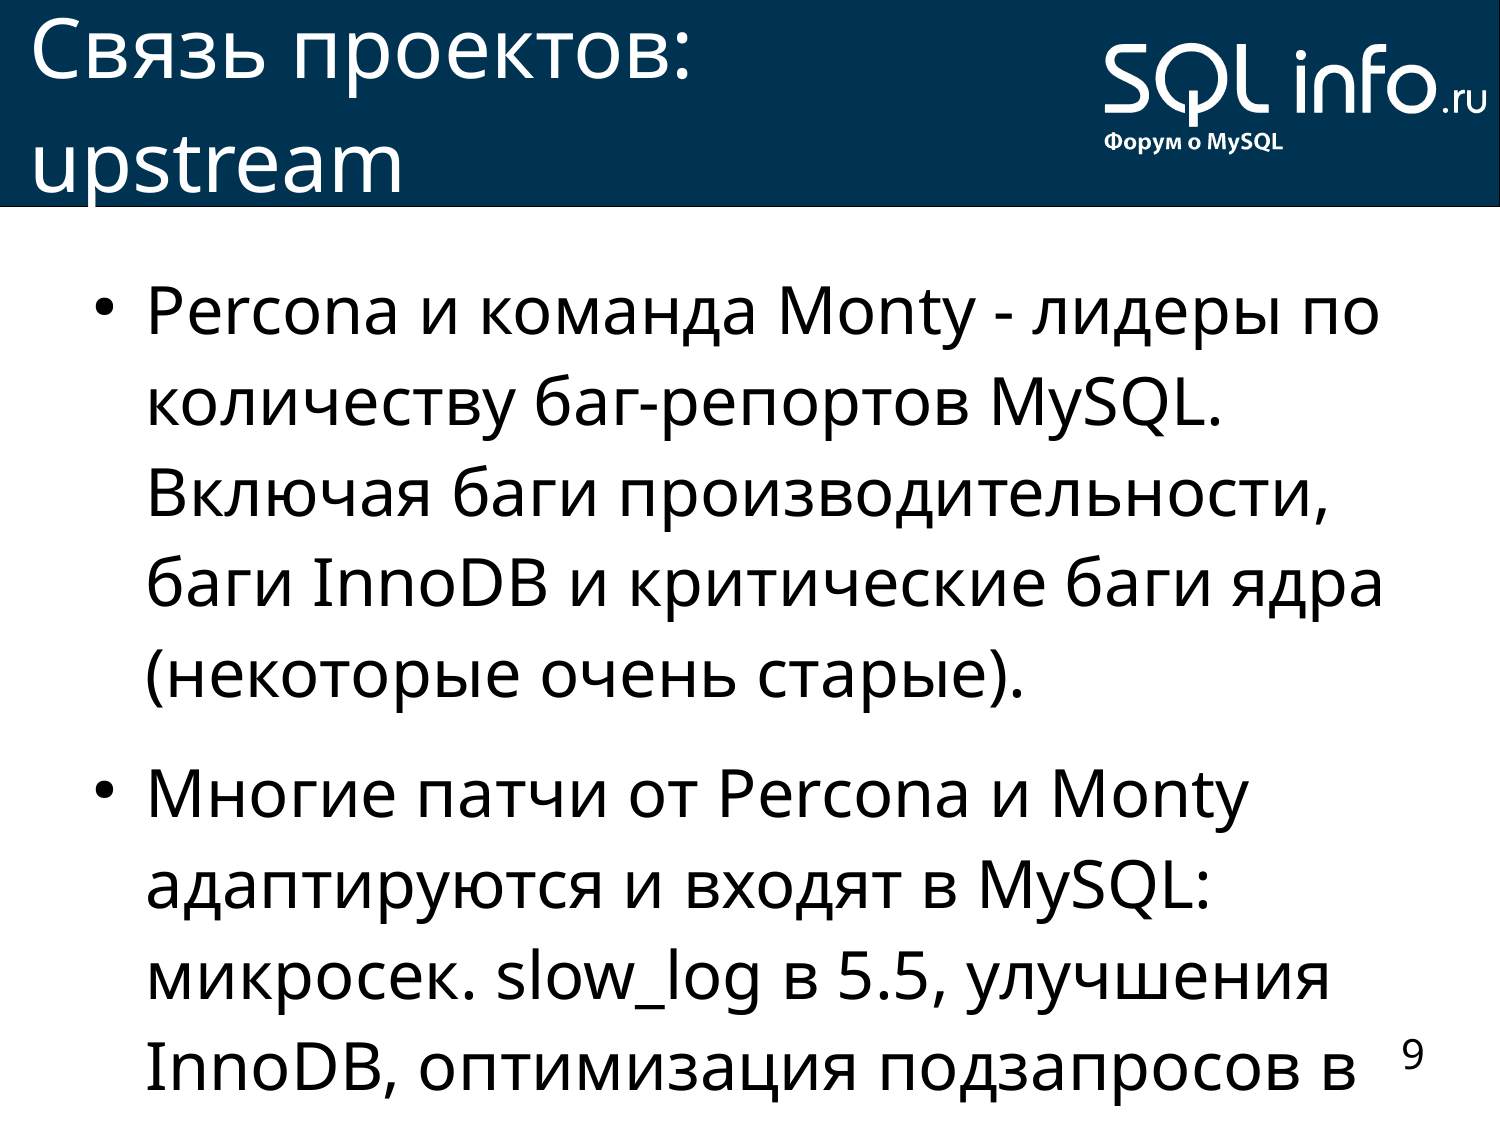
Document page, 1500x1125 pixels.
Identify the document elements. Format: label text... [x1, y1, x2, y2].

list Percona и команда Monty - лидеры по количеству баг-репортов MySQL. Включая баги производительности, баги InnoDB и критические баги ядра (некоторые очень старые). Многие патчи от Percona и Monty адаптируются и входят в MySQL: микросек. slow_log в 5.5, улучшения InnoDB, оптимизация подзапросов в 5.6 — параллельная разработка. [75, 263, 1425, 1063]
picture [1093, 29, 1495, 166]
title Связь проектов: upstream [29, 0, 1093, 207]
